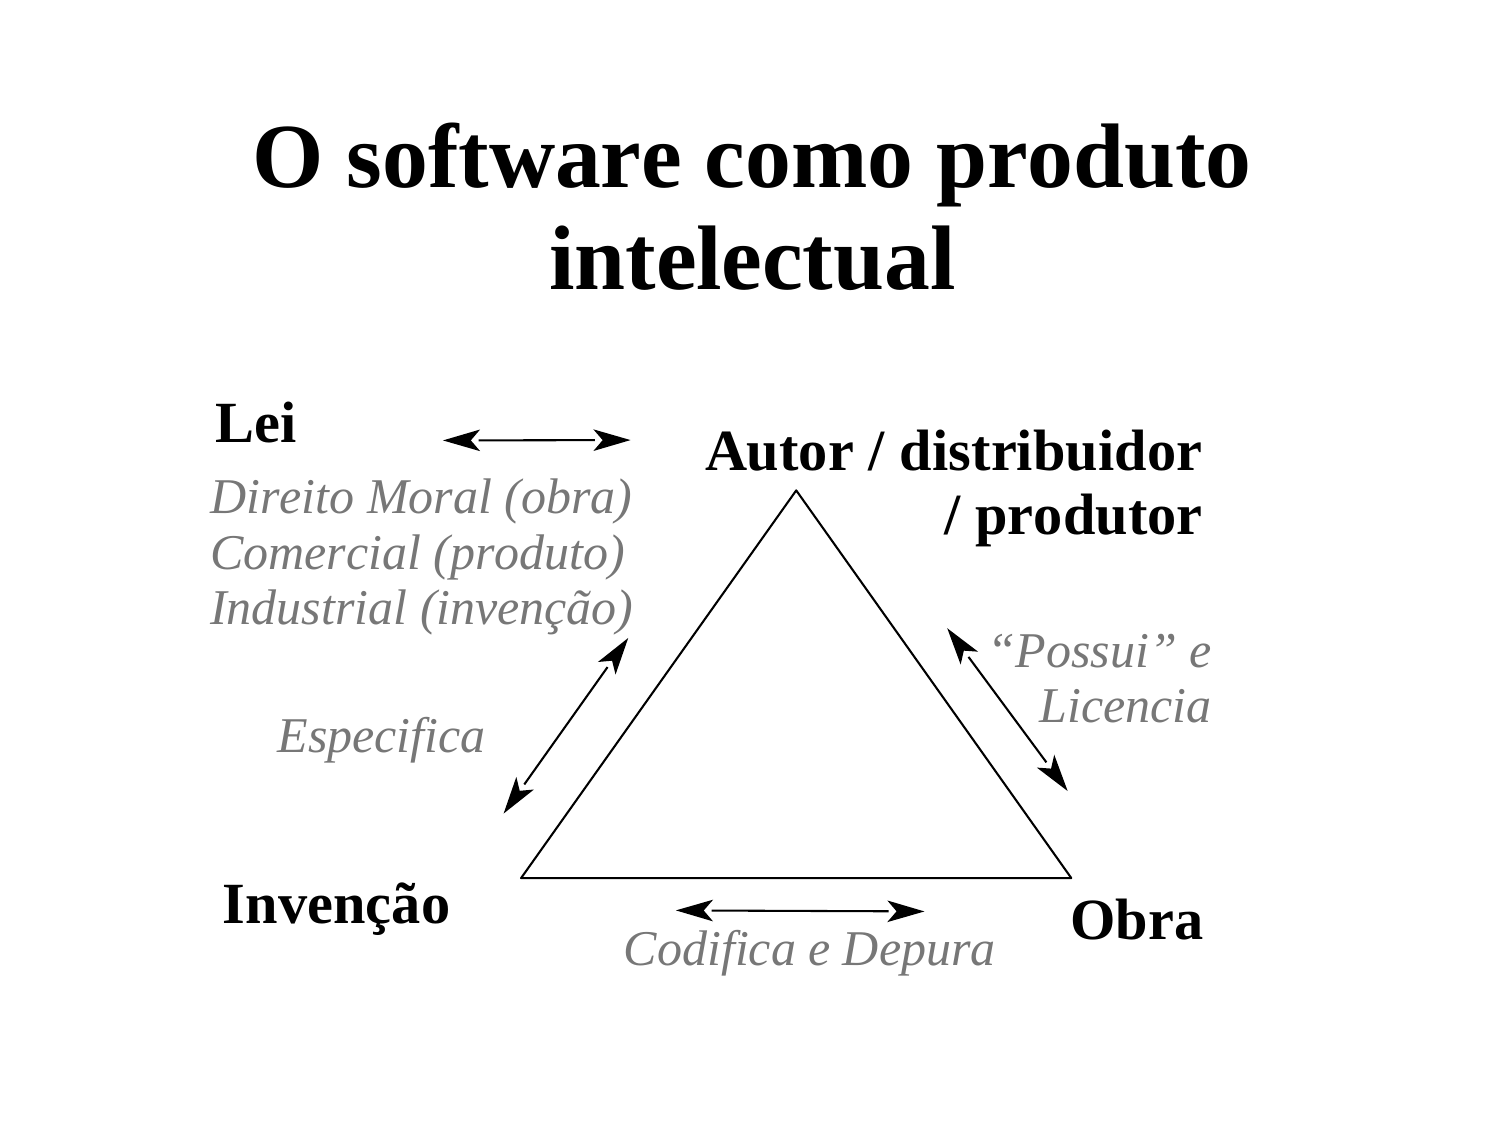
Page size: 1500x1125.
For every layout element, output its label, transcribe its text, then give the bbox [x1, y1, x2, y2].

text_box Direito Moral (obra) Comercial (produto) Industrial (invenção) [195, 461, 687, 694]
text_box Obra [1055, 879, 1219, 966]
text_box Codifica e Depura [494, 912, 1125, 1013]
text_box Especifica [262, 700, 551, 785]
text_box “Possui” e Licencia [972, 615, 1254, 751]
text_box Lei [200, 383, 312, 461]
text_box [521, 490, 1072, 879]
text_box Autor / distribuidor / produtor [689, 410, 1219, 556]
text_box Especifica [526, 750, 551, 785]
text_box “Possui” e Licencia [972, 665, 1035, 751]
text_box Invenção [207, 863, 467, 949]
chart [244, 400, 1270, 1089]
title O software como produto intelectual [115, 98, 1391, 317]
